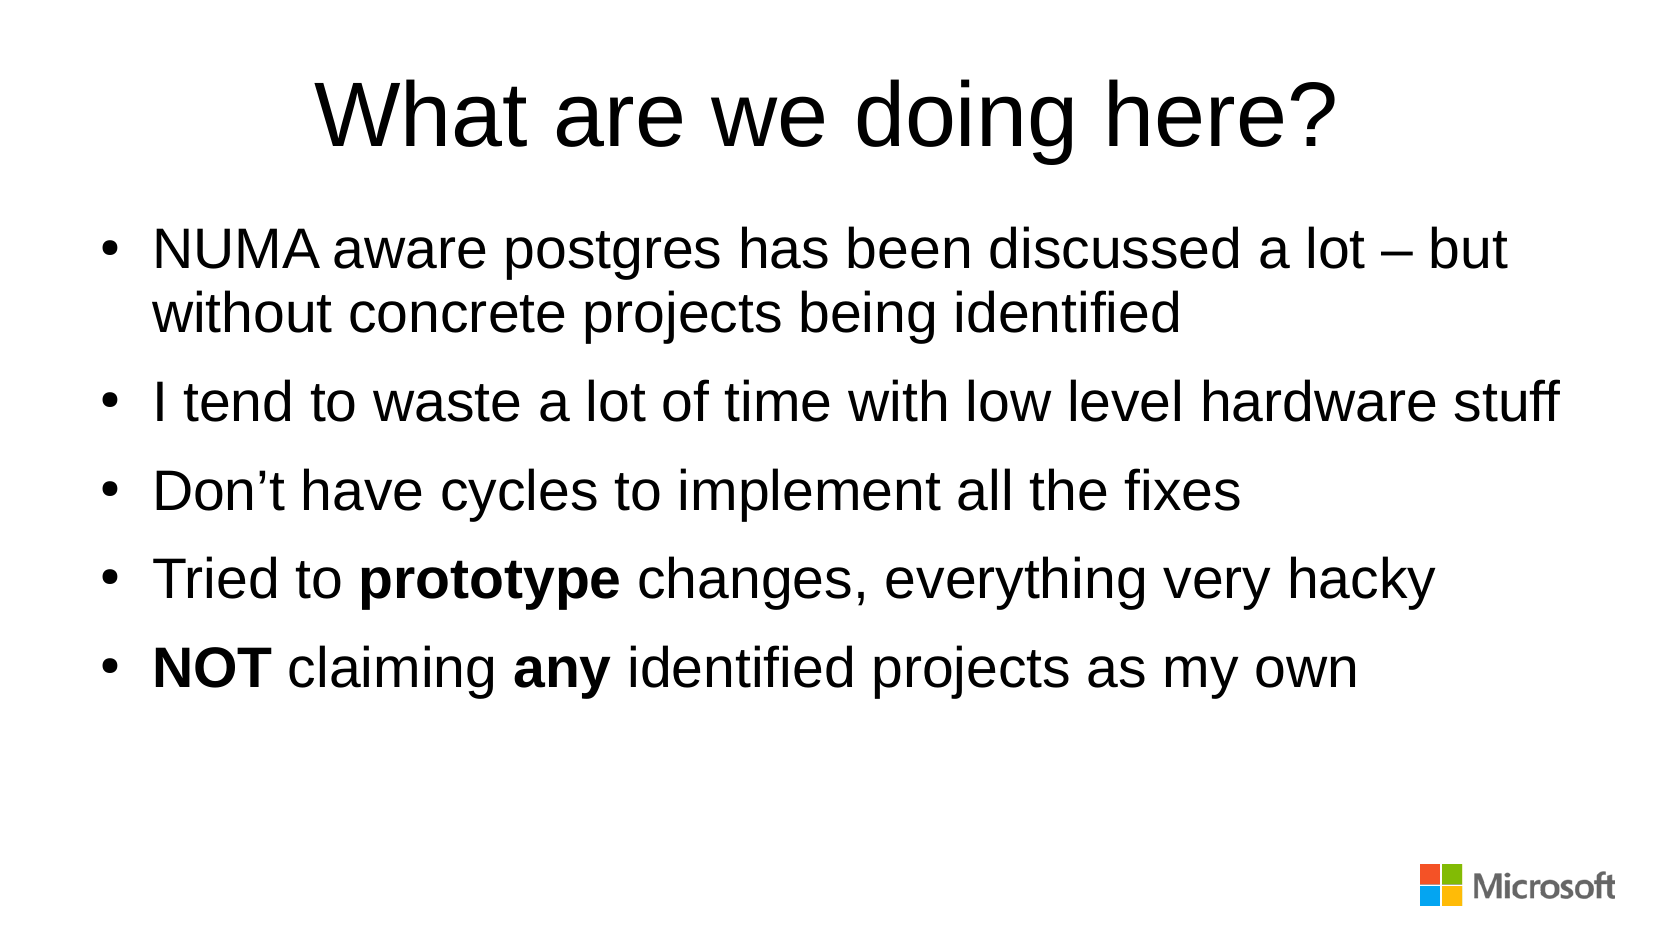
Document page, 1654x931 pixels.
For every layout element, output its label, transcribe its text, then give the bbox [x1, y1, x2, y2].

list NUMA aware postgres has been discussed a lot – but without concrete projects being identified I tend to waste a lot of time with low level hardware stuff Don’t have cycles to implement all the fixes Tried to prototype changes, everything very hacky NOT claiming any identified projects as my own [82, 217, 1571, 757]
picture [1420, 864, 1615, 906]
title What are we doing here? [82, 37, 1571, 193]
